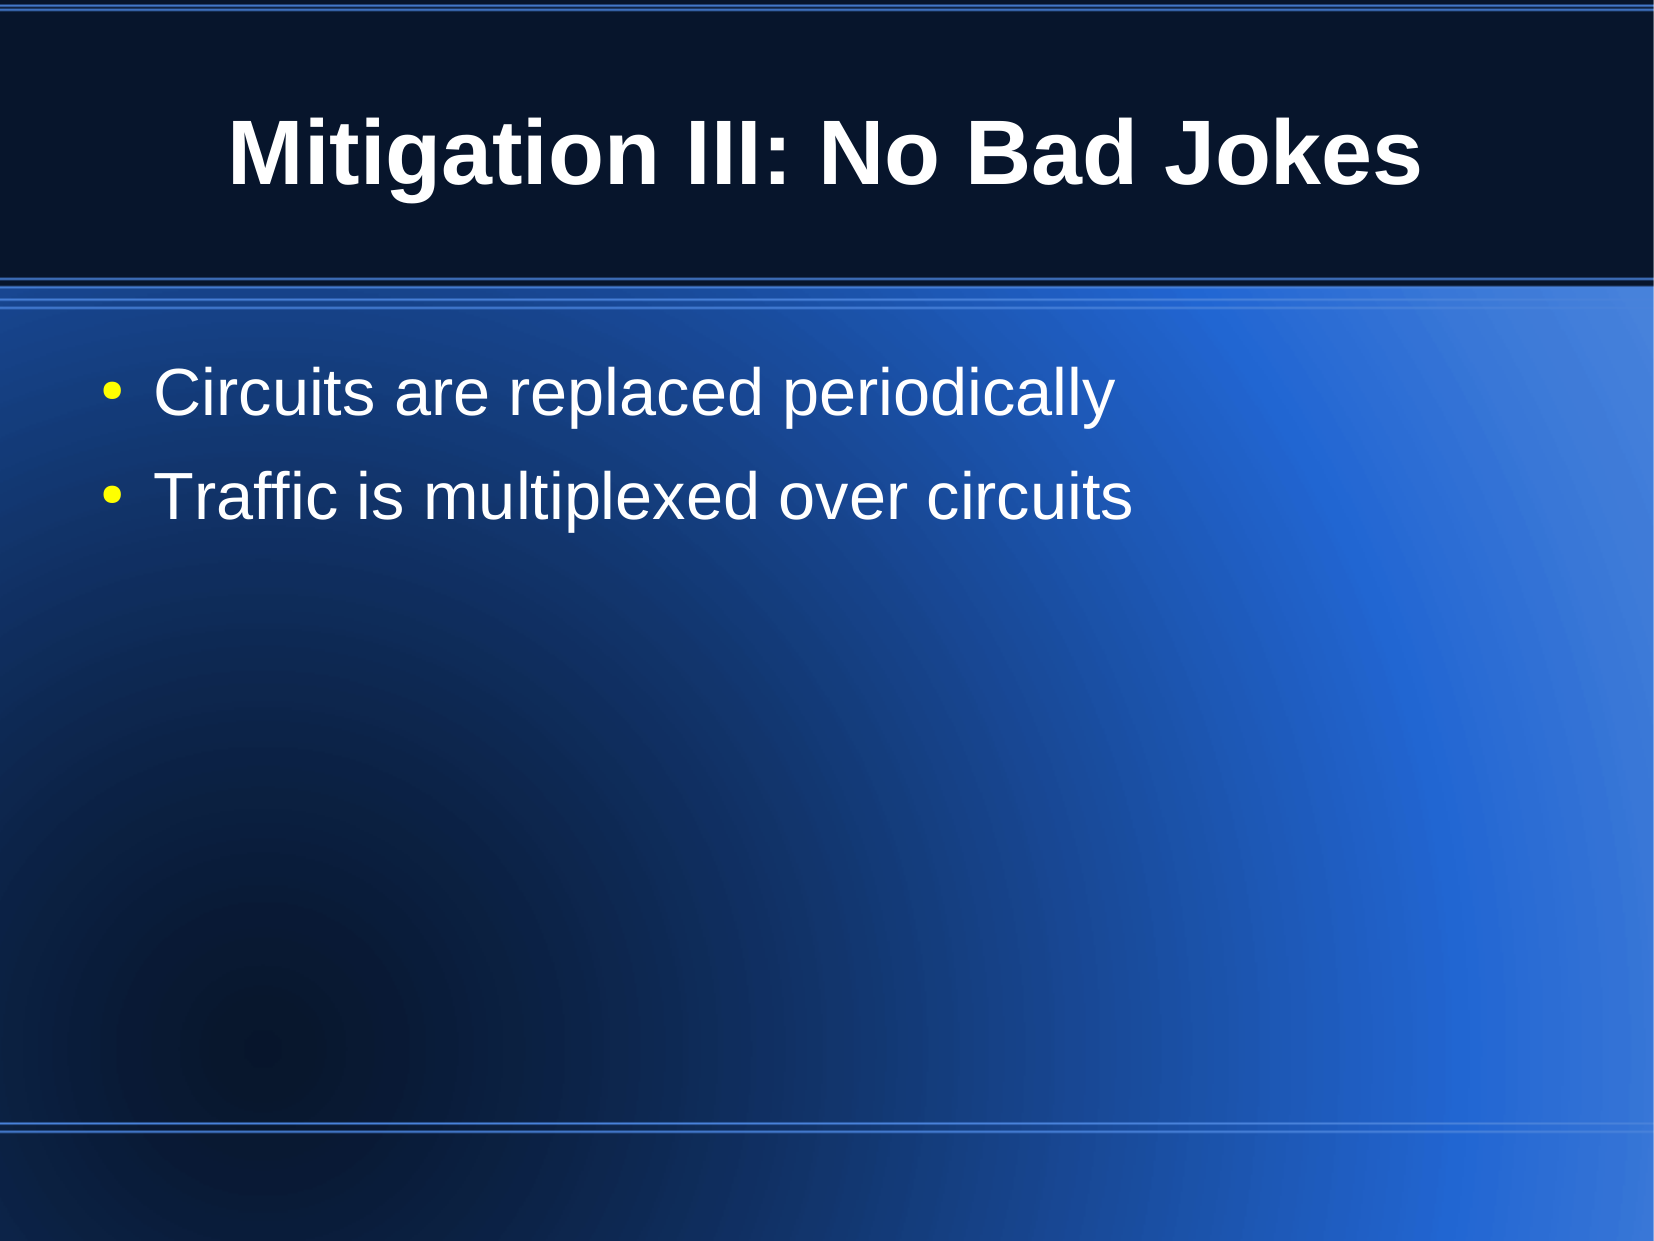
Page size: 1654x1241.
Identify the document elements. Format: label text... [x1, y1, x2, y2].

list Circuits are replaced periodically Traffic is multiplexed over circuits [82, 355, 1571, 1043]
title Mitigation III: No Bad Jokes [82, 56, 1571, 250]
picture [0, 0, 1654, 1241]
